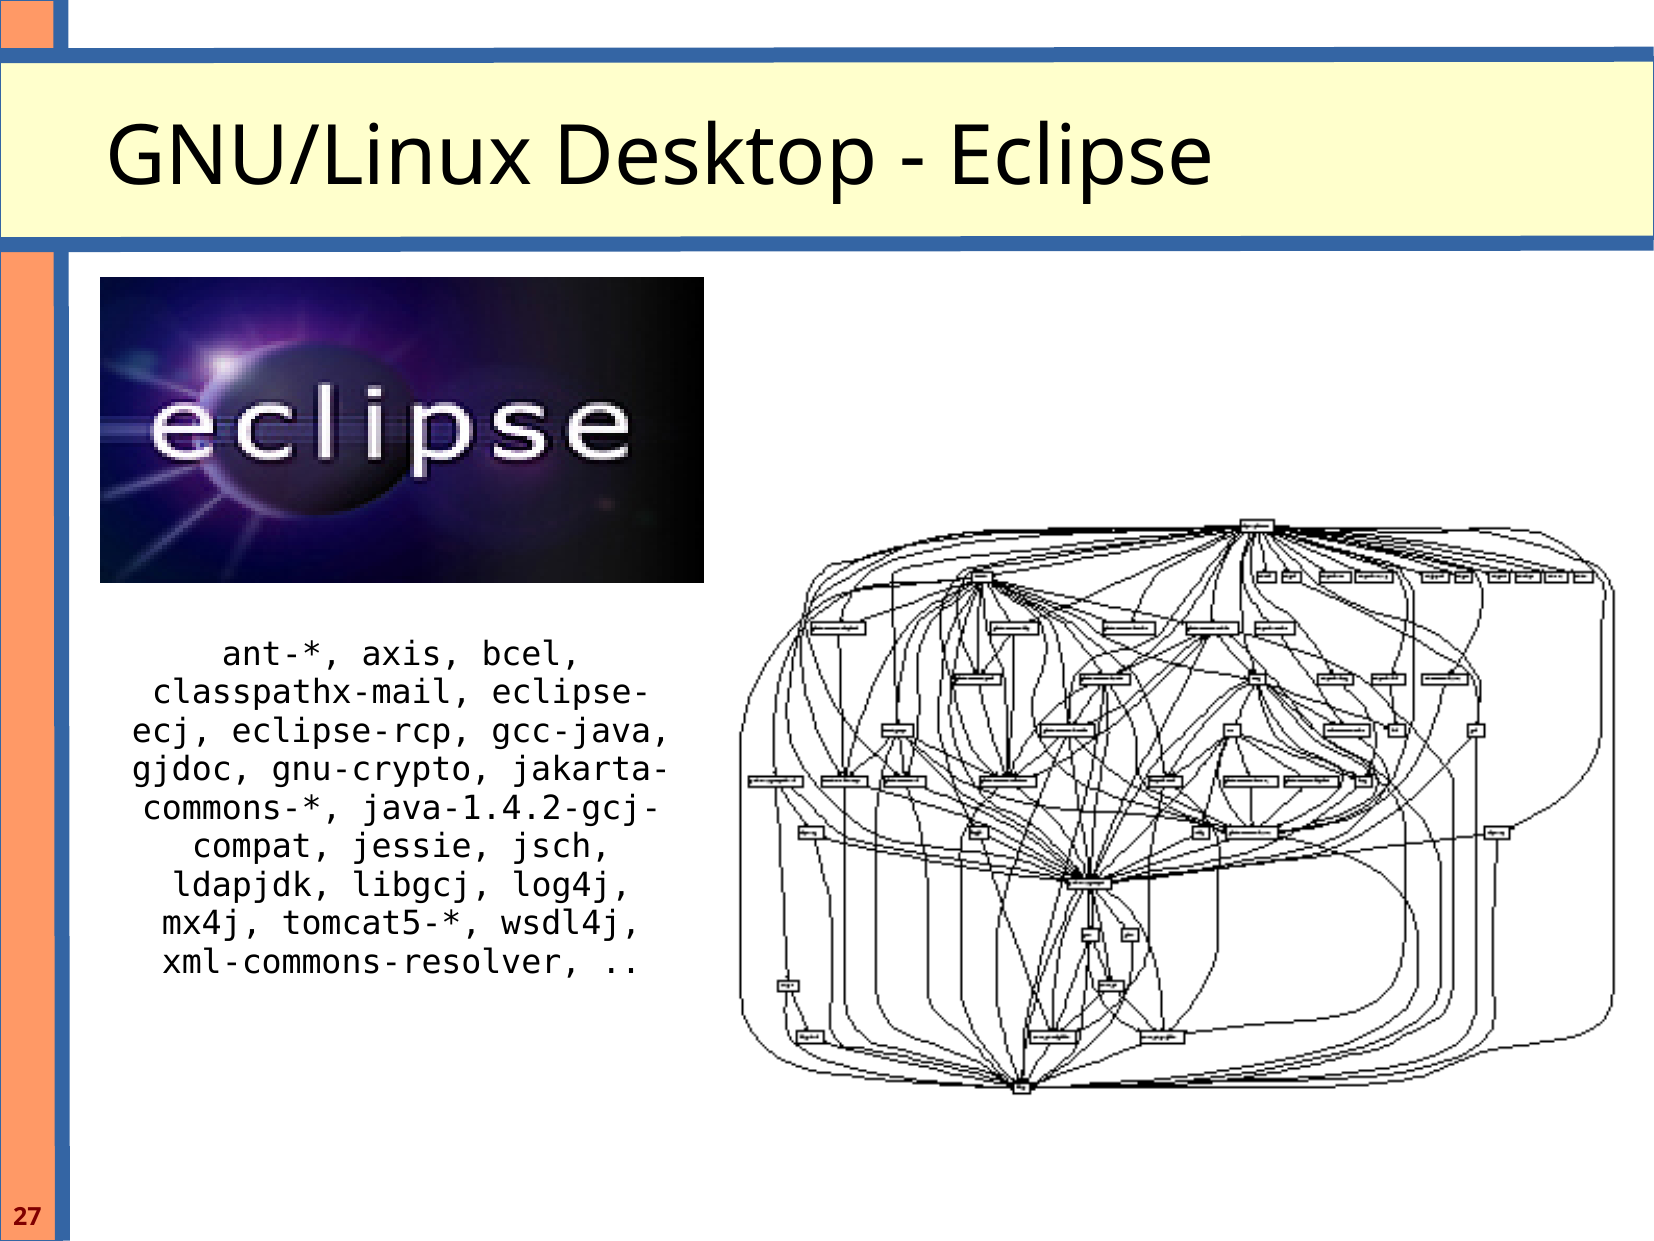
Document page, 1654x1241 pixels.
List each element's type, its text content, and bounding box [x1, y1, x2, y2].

picture [717, 484, 1632, 1116]
subtitle ant-*, axis, bcel, classpathx-mail, eclipse-ecj, eclipse-rcp, gcc-java, gjdoc, gnu-crypto, jakarta-commons-*, java-1.4.2-gcj-compat, jessie, jsch, ldapjdk, libgcj, log4j, mx4j, tomcat5-*, wsdl4j, xml-commons-resolver, .. [121, 489, 683, 1127]
picture [100, 277, 704, 583]
title GNU/Linux Desktop - Eclipse [105, 93, 1605, 212]
